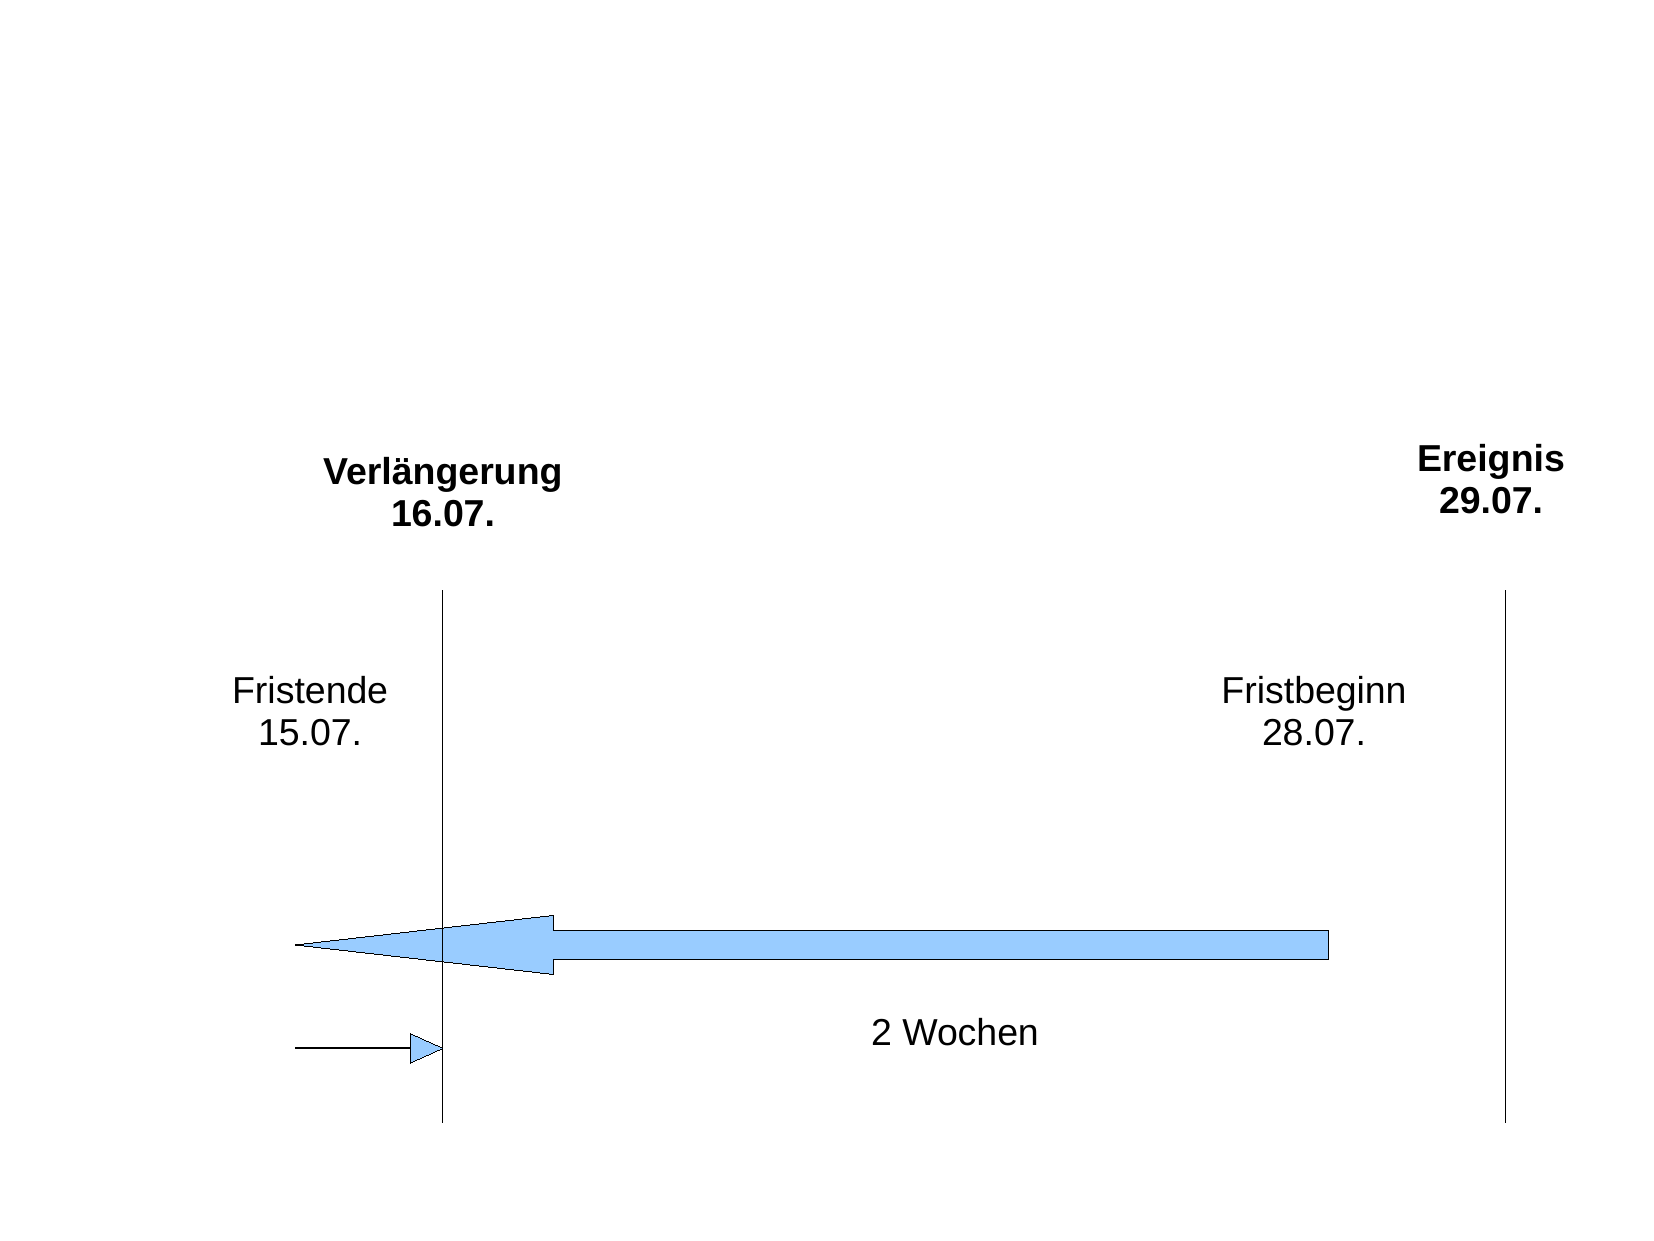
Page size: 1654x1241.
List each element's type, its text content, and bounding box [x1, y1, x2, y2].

text_box 2 Wochen [856, 1003, 1123, 1061]
text_box [443, 915, 1329, 975]
text_box Fristende 15.07. [177, 662, 442, 827]
text_box Verlängerung 16.07. [295, 442, 591, 545]
text_box Fristbeginn 28.07. [1181, 662, 1447, 827]
text_box [295, 928, 442, 962]
text_box [295, 1033, 443, 1064]
text_box Ereignis 29.07. [1387, 430, 1595, 532]
